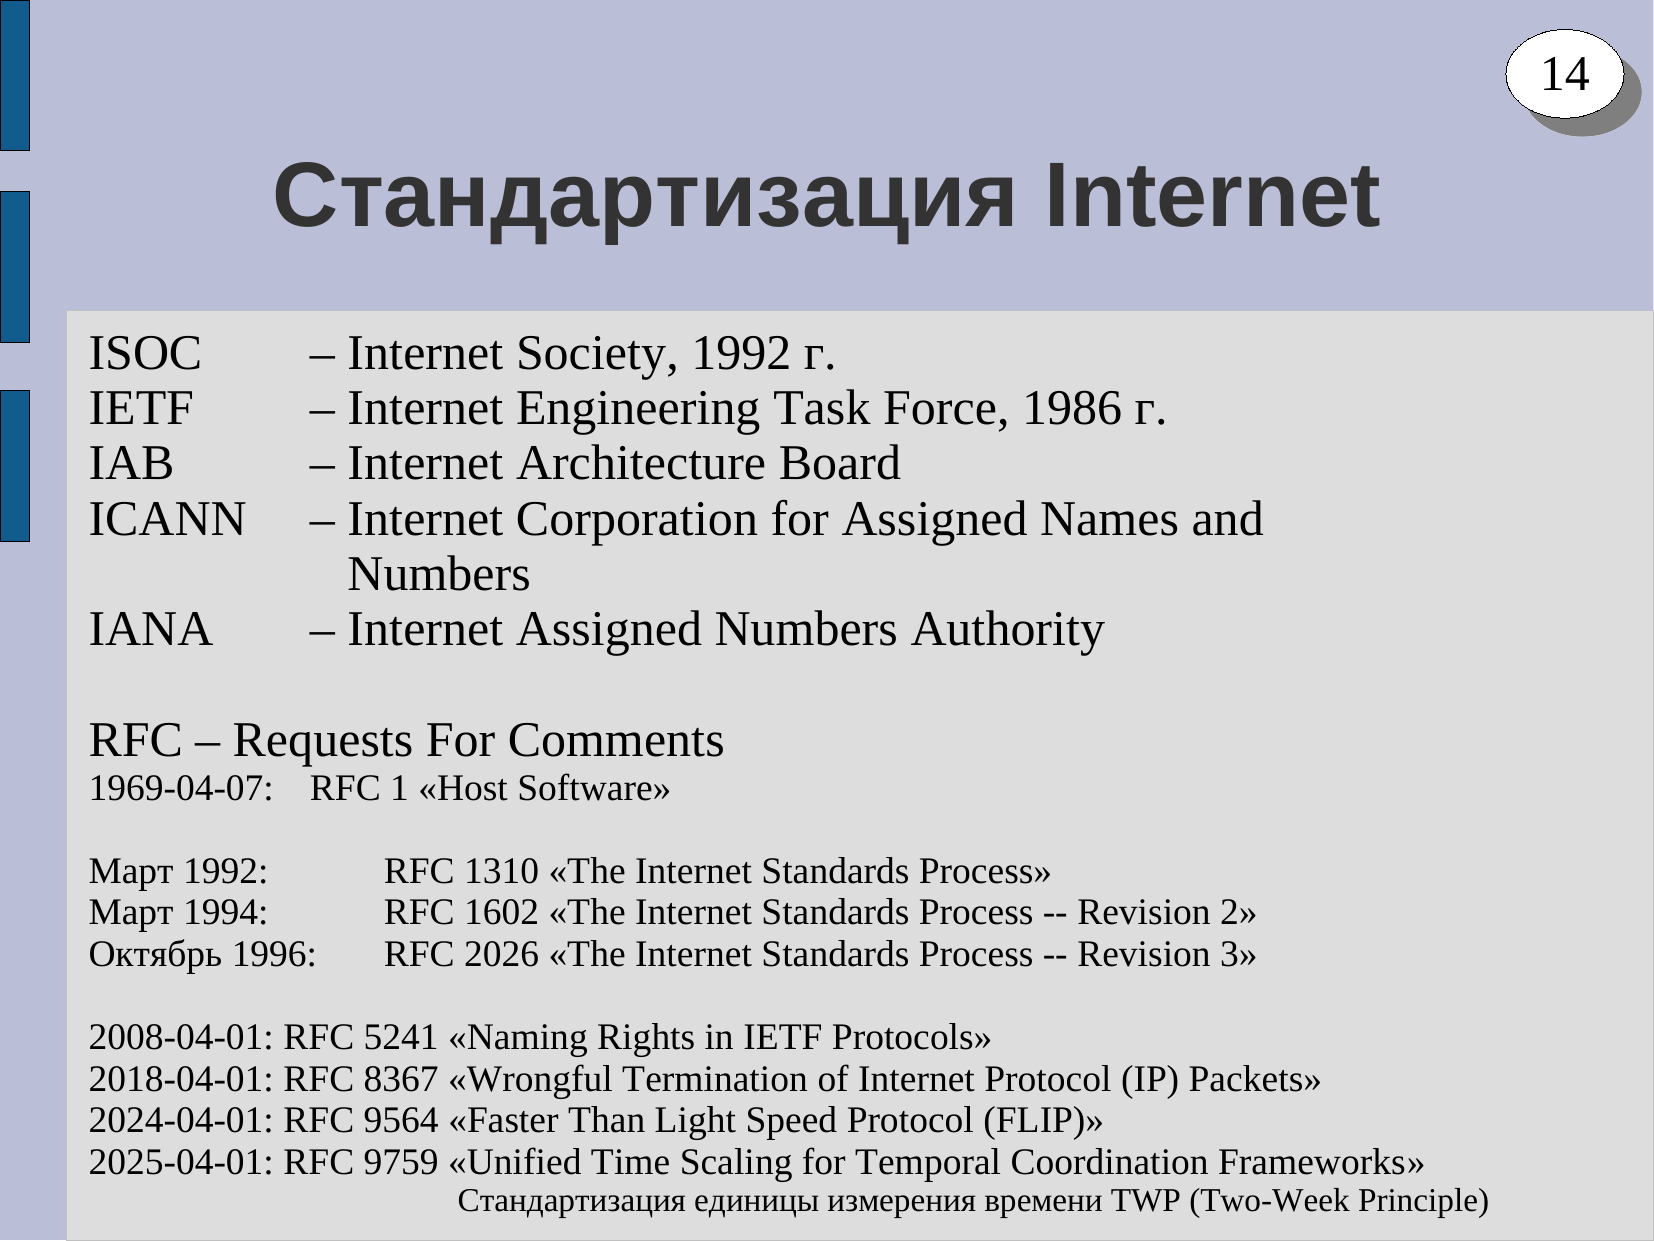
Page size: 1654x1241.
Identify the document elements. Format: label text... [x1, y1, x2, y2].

text_box ISOC – Internet Society, 1992 г. IETF – Internet Engineering Task Force, 1986 г. IAB – Internet Architecture Board ICANN – Internet Corporation for Assigned Names and Numbers IANA – Internet Assigned Numbers Authority RFC – Requests For Comments 1969-04-07: RFC 1 «Host Software» Март 1992: RFC 1310 «The Internet Standards Process» Март 1994: RFC 1602 «The Internet Standards Process -- Revision 2» Октябрь 1996: RFC 2026 «The Internet Standards Process -- Revision 3» 2008-04-01: RFC 5241 «Naming Rights in IETF Protocols» 2018-04-01: RFC 8367 «Wrongful Termination of Internet Protocol (IP) Packets» 2024-04-01: RFC 9564 «Faster Than Light Speed Protocol (FLIP)» 2025-04-01: RFC 9759 «Unified Time Scaling for Temporal Coordination Frameworks» Стандартизация единицы измерения времени TWP (Two-Week Principle) [88, 324, 1654, 1226]
text_box 14 [1505, 29, 1625, 119]
title Стандартизация Internet [121, 91, 1534, 299]
